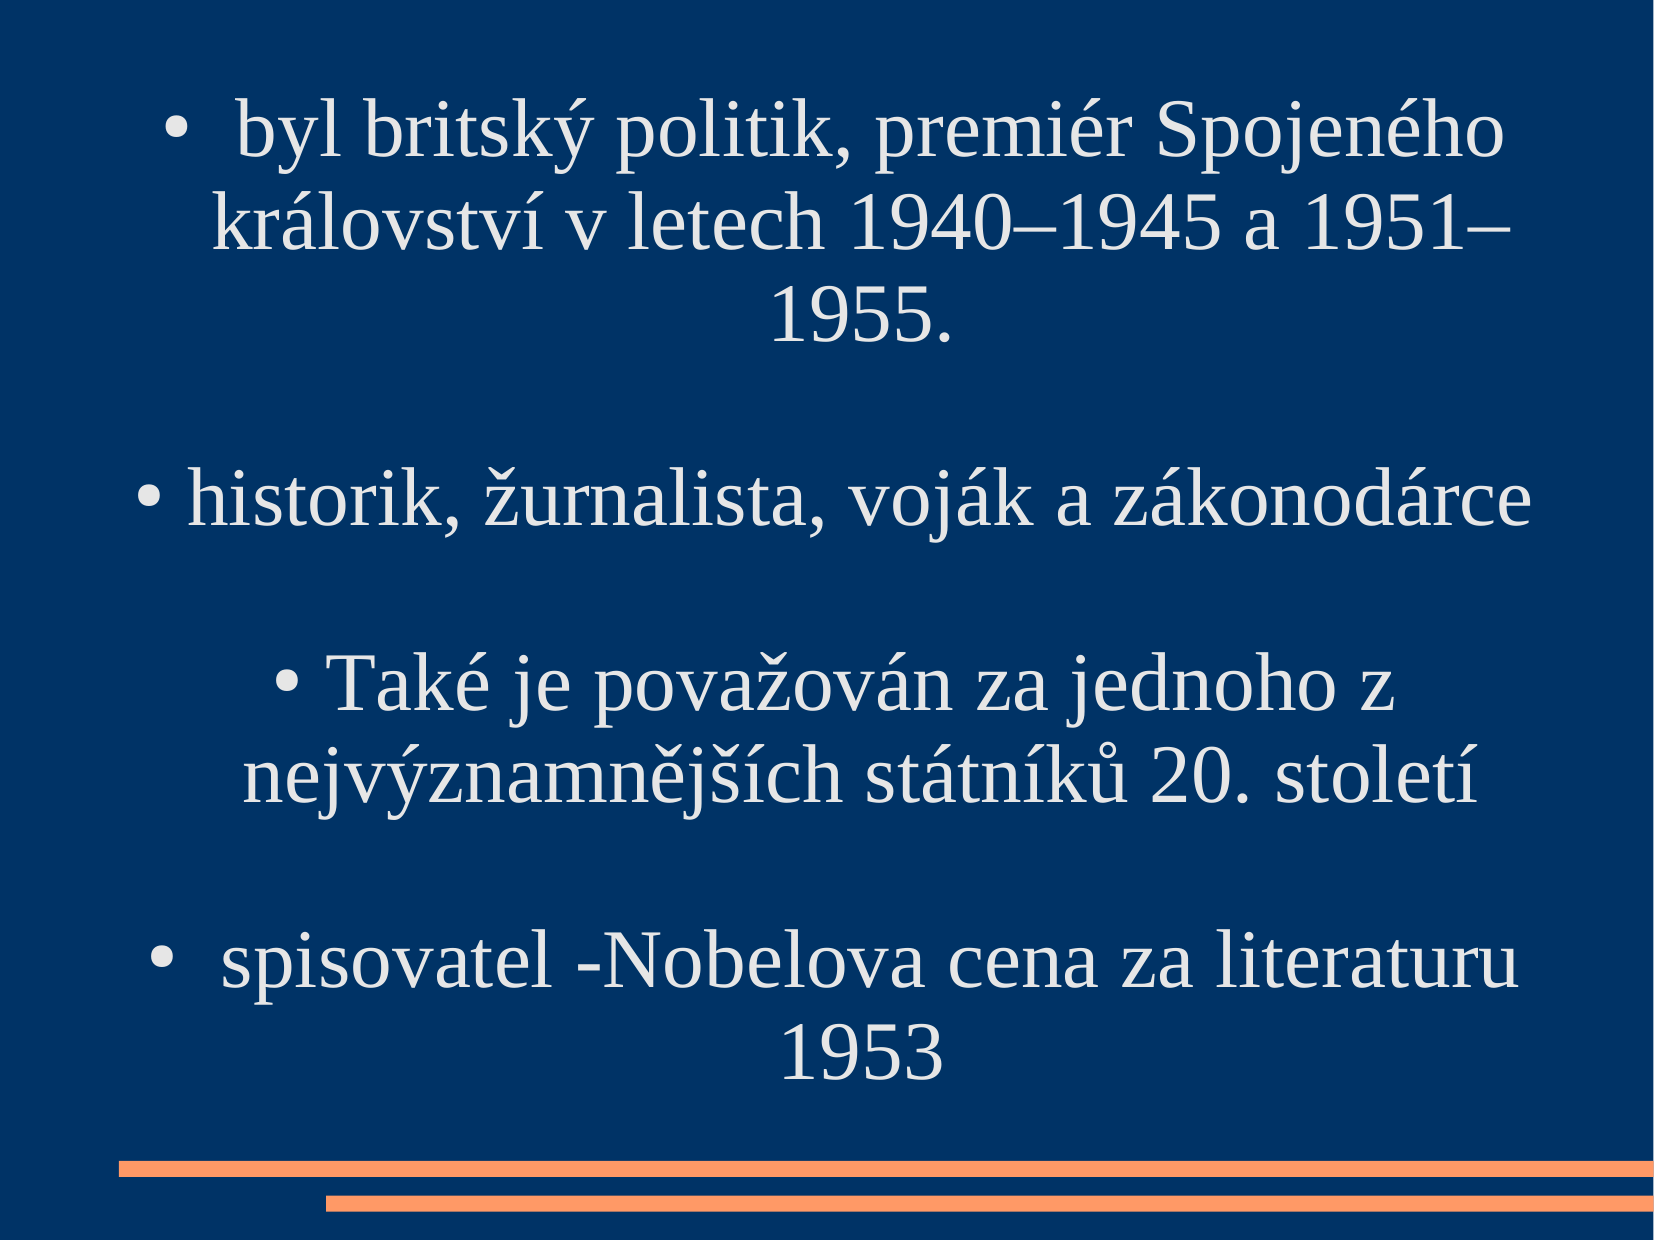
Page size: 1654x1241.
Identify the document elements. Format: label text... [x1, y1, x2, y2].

list byl britský politik, premiér Spojeného království v letech 1940–1945 a 1951–1955. historik, žurnalista, voják a zákonodárce Také je považován za jednoho z nejvýznamnějších státníků 20. století spisovatel -Nobelova cena za literaturu 1953 [82, 82, 1570, 1241]
